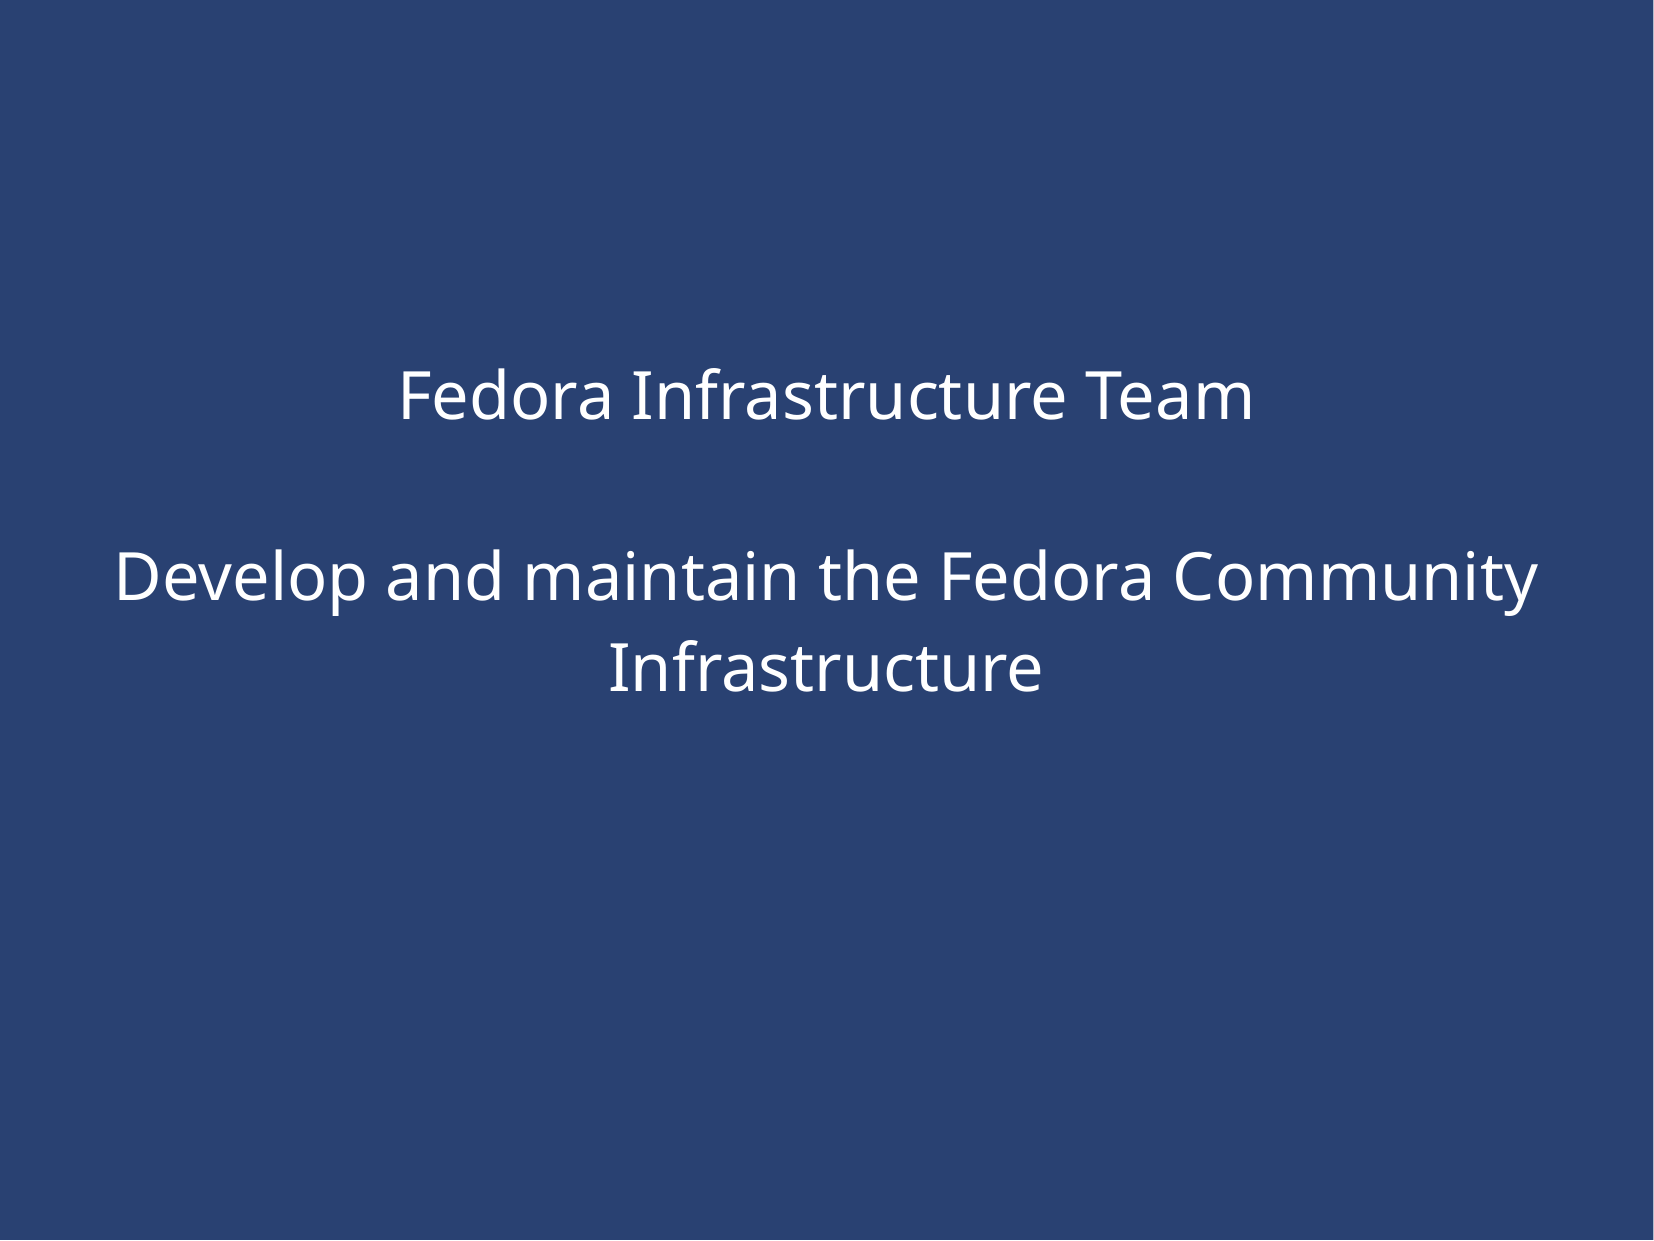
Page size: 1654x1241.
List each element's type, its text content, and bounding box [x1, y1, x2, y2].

subtitle Fedora Infrastructure Team Develop and maintain the Fedora Community Infrastructure [82, 49, 1571, 1109]
